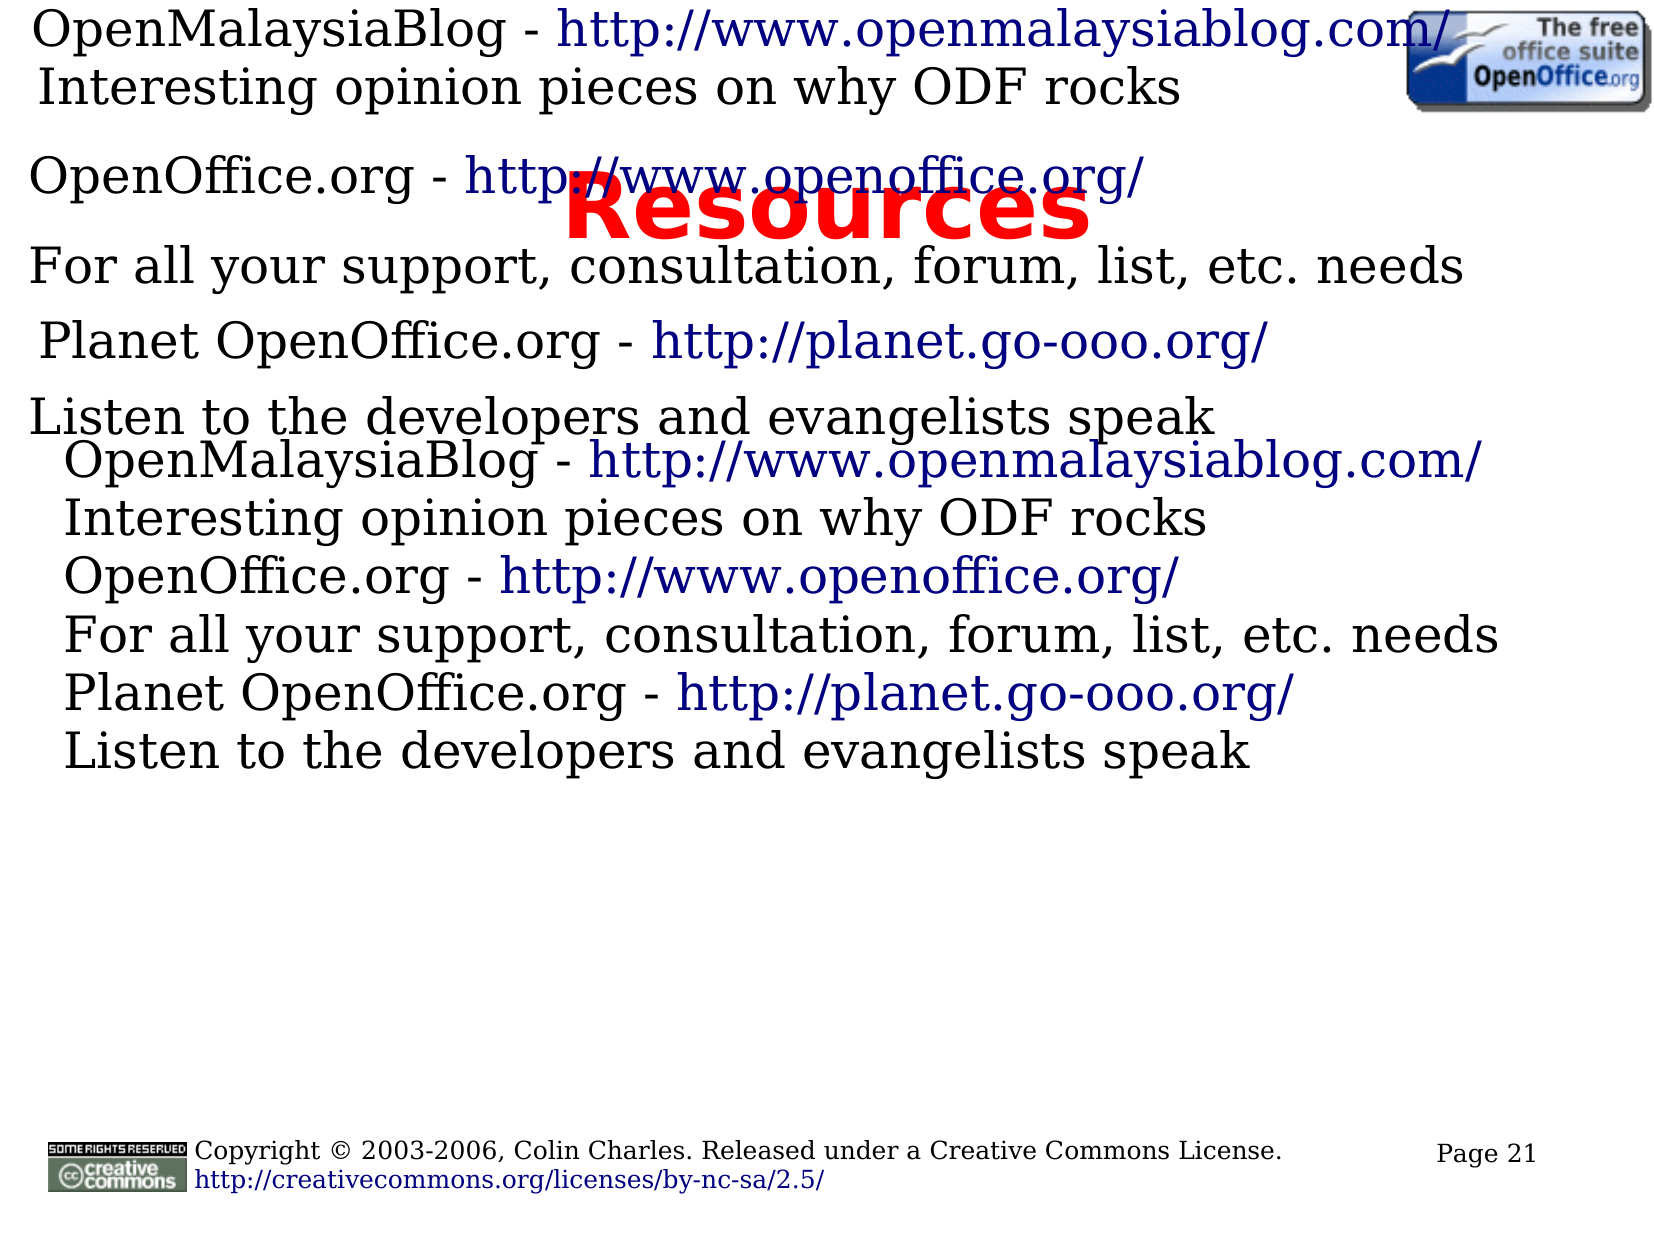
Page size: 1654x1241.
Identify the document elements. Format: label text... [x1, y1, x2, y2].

text_box Planet OpenOffice.org - http://planet.go-ooo.org/ [38, 312, 1543, 371]
text_box OpenMalaysiaBlog - http://www.openmalaysiablog.com/ Interesting opinion pieces on why ODF rocks OpenOffice.org - http://www.openoffice.org/ For all your support, consultation, forum, list, etc. needs Planet OpenOffice.org - http://planet.go-ooo.org/ Listen to the developers and evangelists speak [63, 431, 1612, 1014]
text_box OpenMalaysiaBlog - http://www.openmalaysiablog.com/ [31, 0, 1563, 175]
title Resources [121, 175, 1534, 311]
text_box Listen to the developers and evangelists speak [28, 387, 1482, 446]
picture [48, 1142, 187, 1192]
text_box Interesting opinion pieces on why ODF rocks [37, 57, 1340, 117]
text_box OpenOffice.org - http://www.openoffice.org/ [28, 147, 1502, 237]
picture [1563, 0, 1654, 125]
text_box For all your support, consultation, forum, list, etc. needs [28, 237, 1525, 296]
